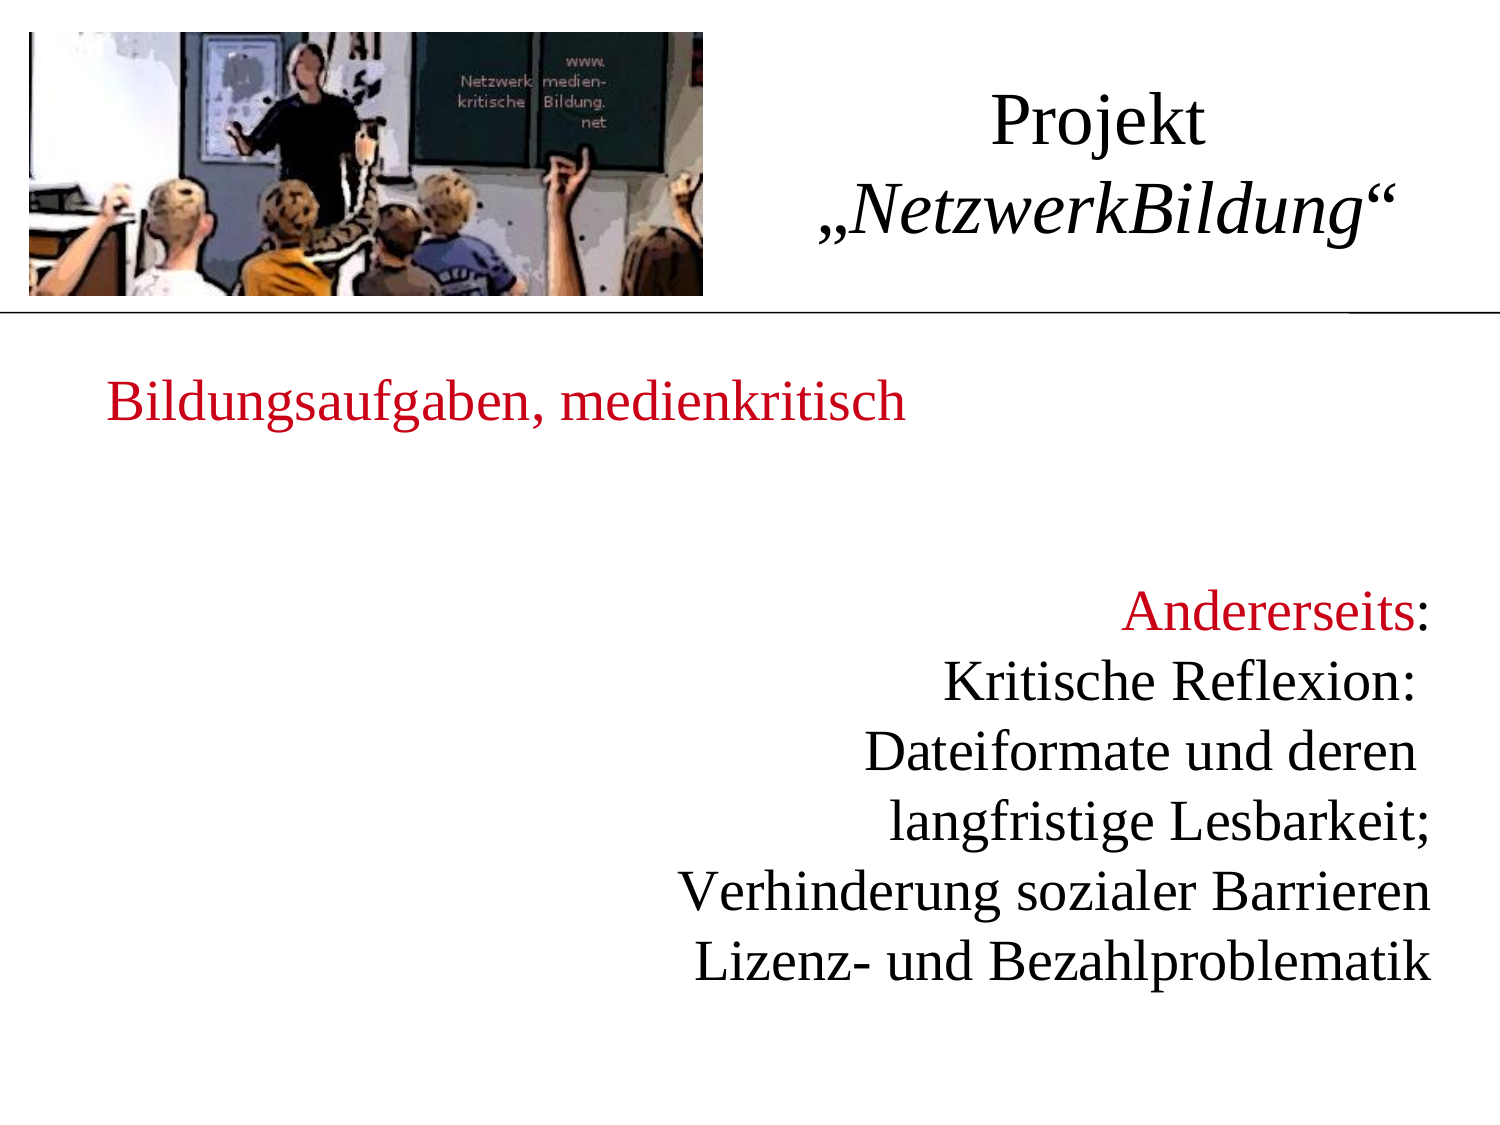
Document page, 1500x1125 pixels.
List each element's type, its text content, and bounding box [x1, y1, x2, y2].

picture [29, 32, 703, 296]
text_box Bildungsaufgaben, medienkritisch Andererseits: Kritische Reflexion: Dateiformate und deren langfristige Lesbarkeit; Verhinderung sozialer Barrieren Lizenz- und Bezahlproblematik [91, 354, 1447, 1000]
text_box Projekt „NetzwerkBildung“ [801, 65, 1414, 259]
